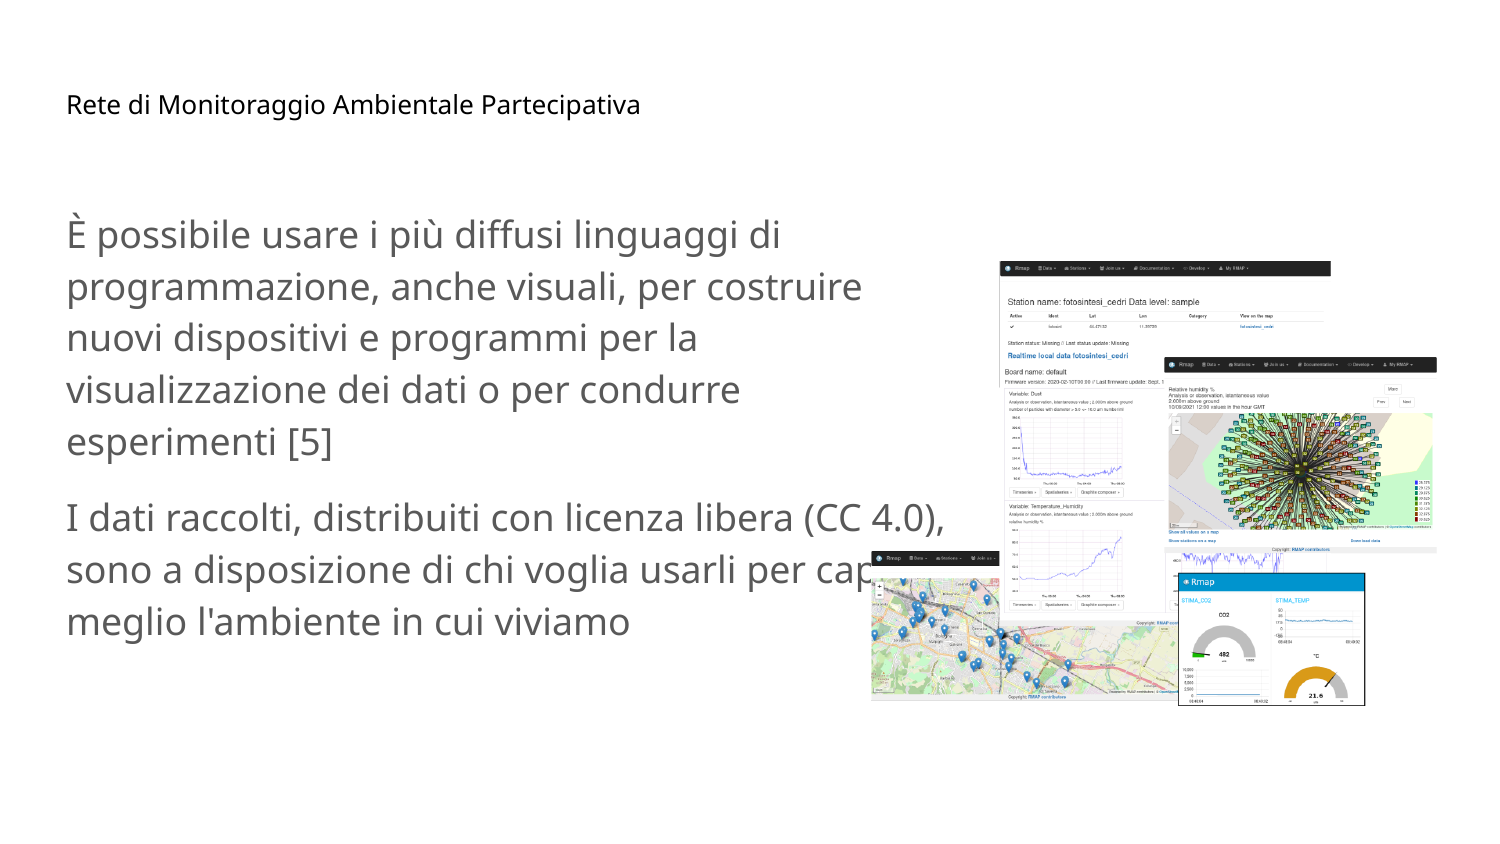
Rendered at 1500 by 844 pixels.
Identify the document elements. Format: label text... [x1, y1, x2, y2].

list È possibile usare i più diffusi linguaggi di programmazione, anche visuali, per costruire nuovi dispositivi e programmi per la visualizzazione dei dati o per condurre esperimenti [5] I dati raccolti, distribuiti con licenza libera (CC 4.0), sono a disposizione di chi voglia usarli per capire meglio l'ambiente in cui viviamo [51, 189, 976, 750]
title Rete di Monitoraggio Ambientale Partecipativa [51, 72, 1449, 167]
picture [871, 261, 1437, 706]
